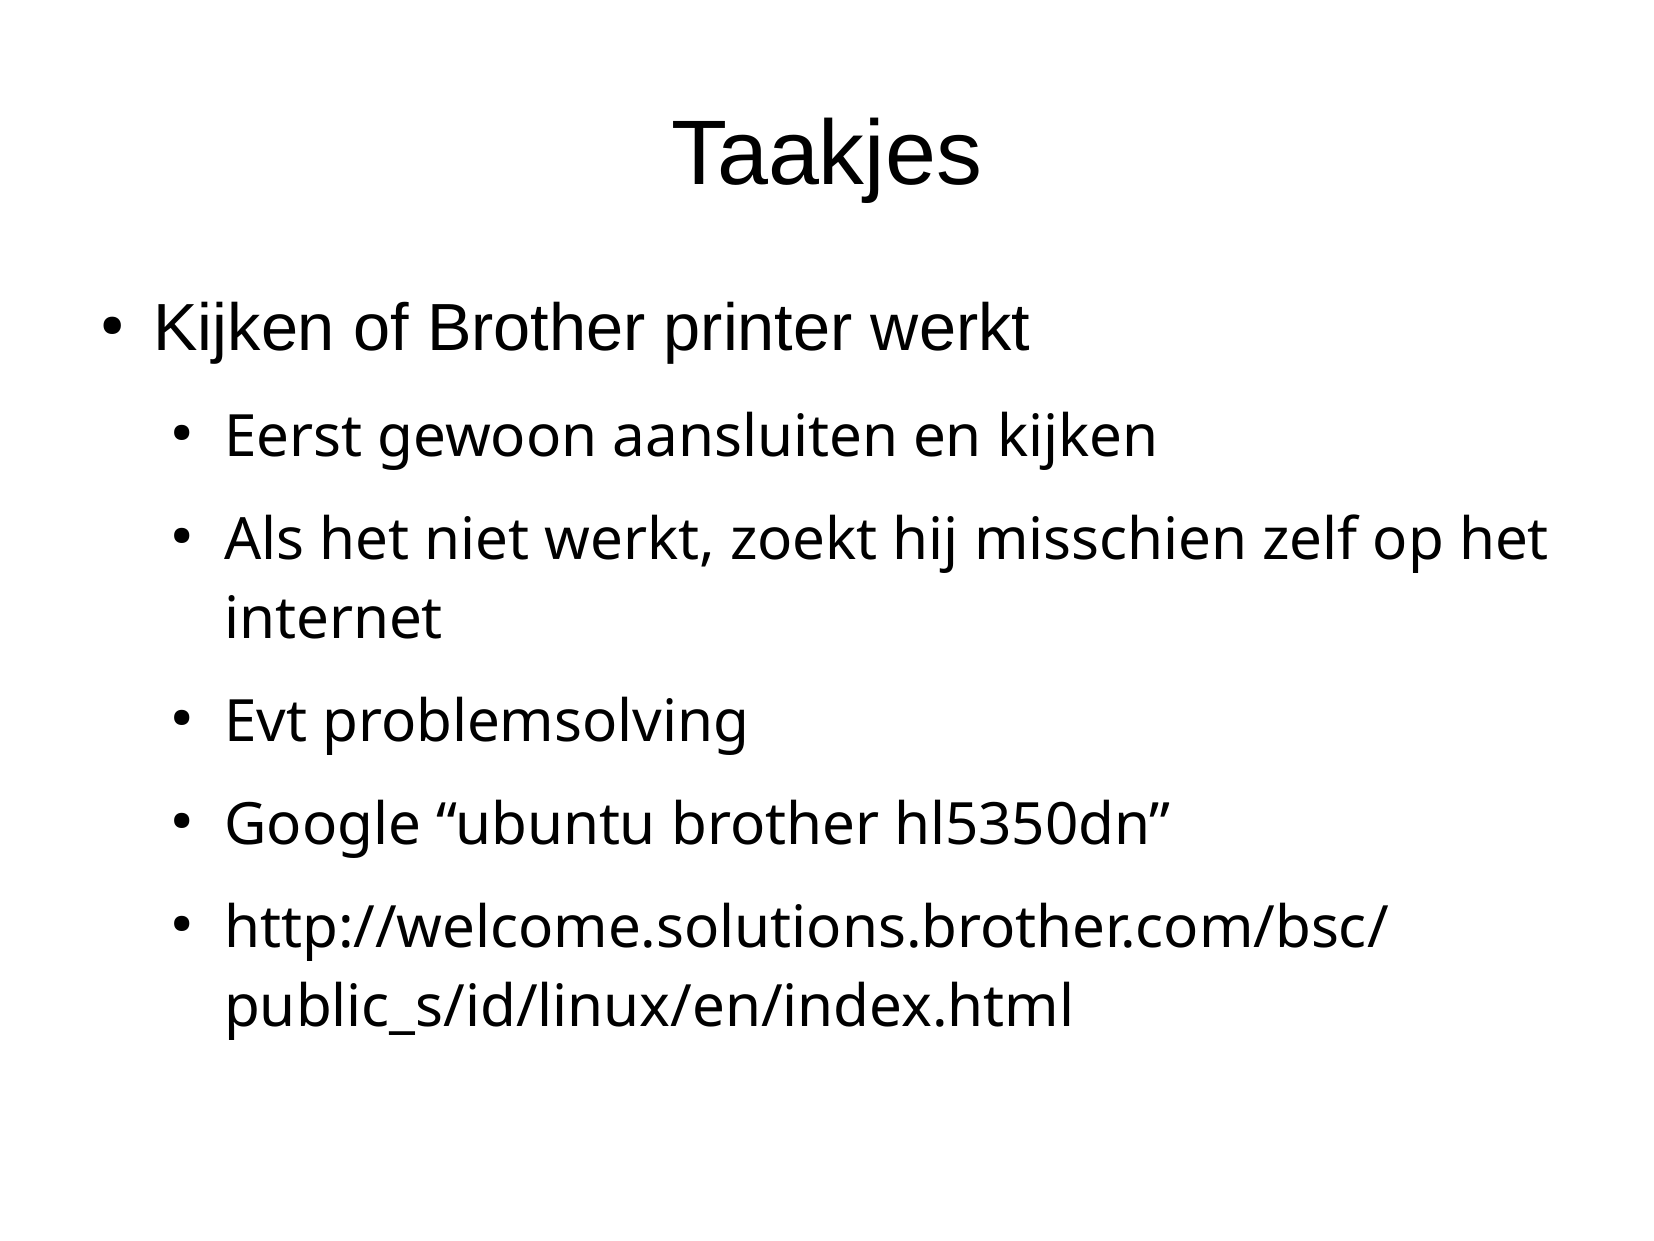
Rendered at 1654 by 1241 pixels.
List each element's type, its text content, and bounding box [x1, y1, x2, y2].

list Kijken of Brother printer werkt Eerst gewoon aansluiten en kijken Als het niet werkt, zoekt hij misschien zelf op het internet Evt problemsolving Google “ubuntu brother hl5350dn” http://welcome.solutions.brother.com/bsc/public_s/id/linux/en/index.html [82, 290, 1571, 1109]
title Taakjes [82, 49, 1571, 257]
